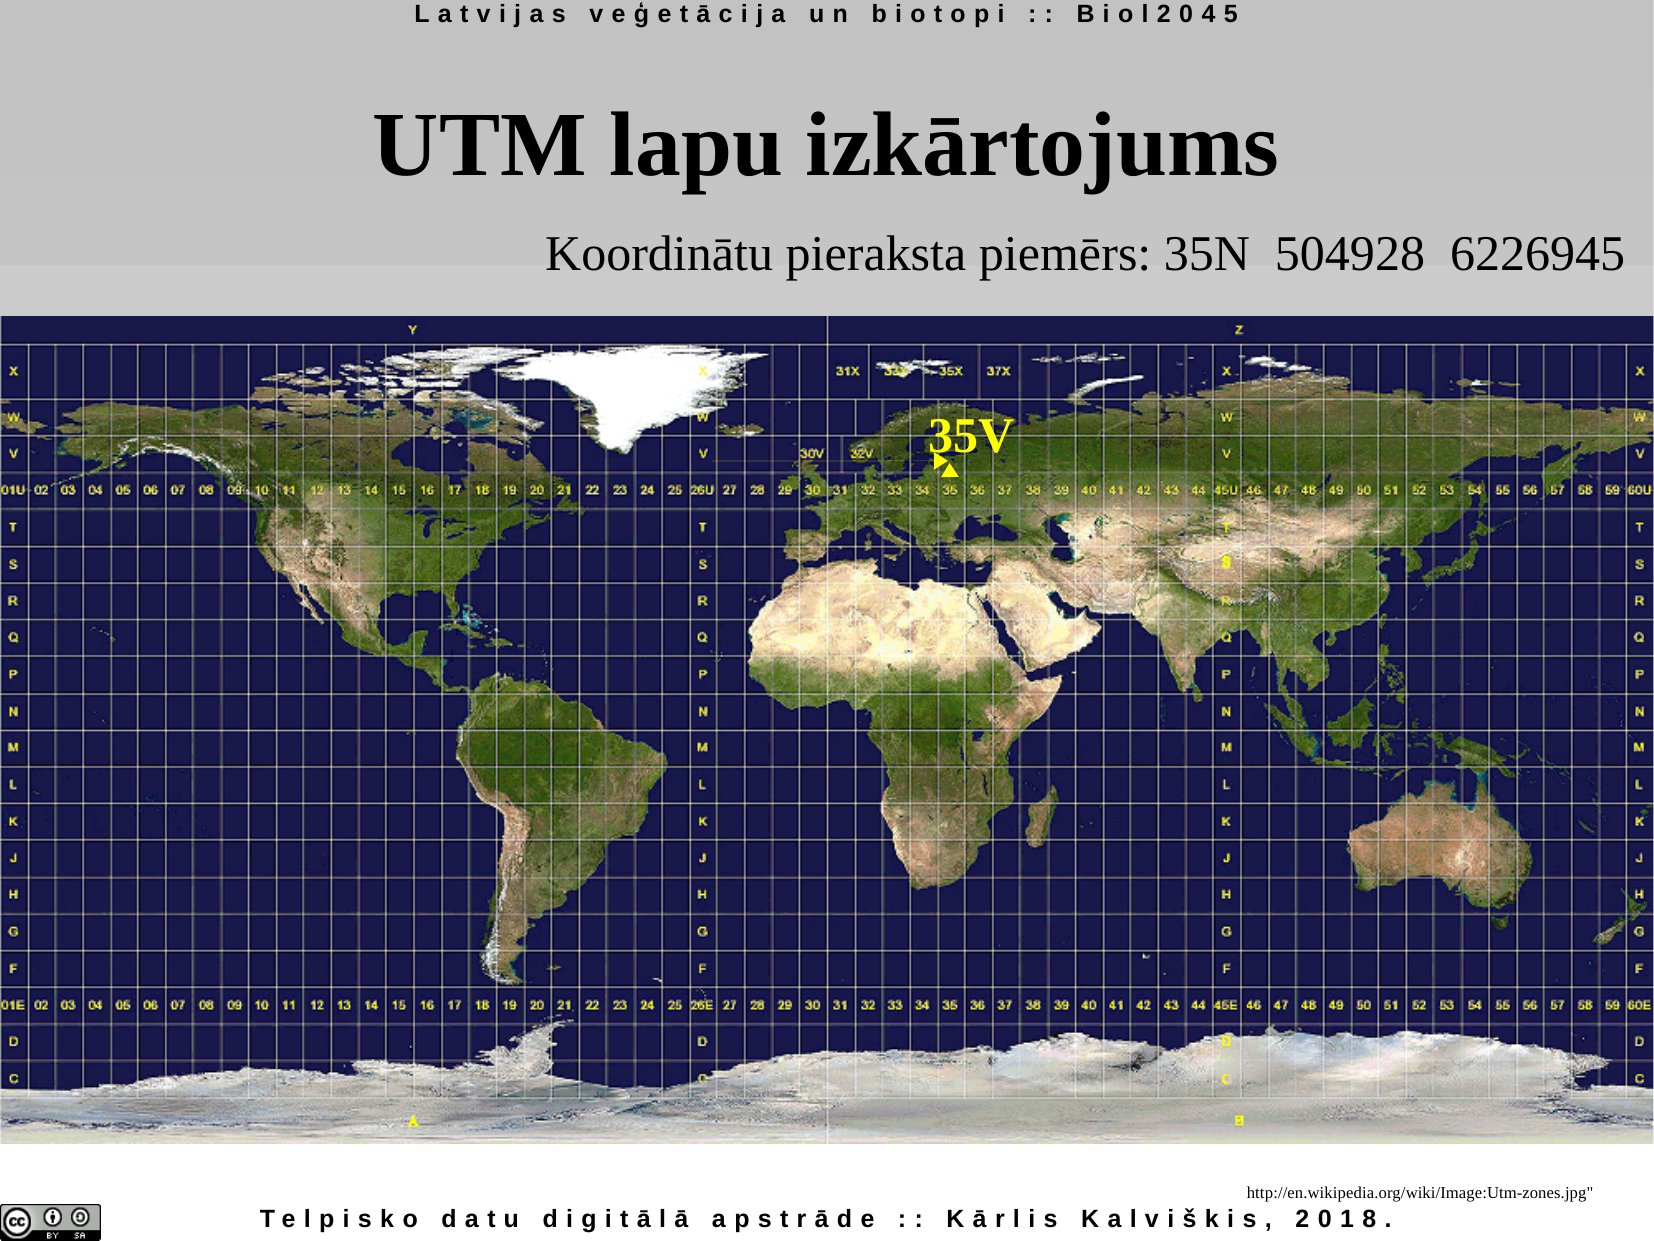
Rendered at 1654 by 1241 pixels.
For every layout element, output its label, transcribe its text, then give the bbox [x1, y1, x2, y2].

title UTM lapu izkārtojums [0, 1, 1654, 287]
text_box 35V [928, 408, 1015, 464]
picture [0, 287, 1654, 1241]
text_box http://en.wikipedia.org/wiki/Image:Utm-zones.jpg" [1247, 1183, 1595, 1199]
text_box Koordinātu pieraksta piemērs: 35N 504928 6226945 [545, 225, 1626, 282]
